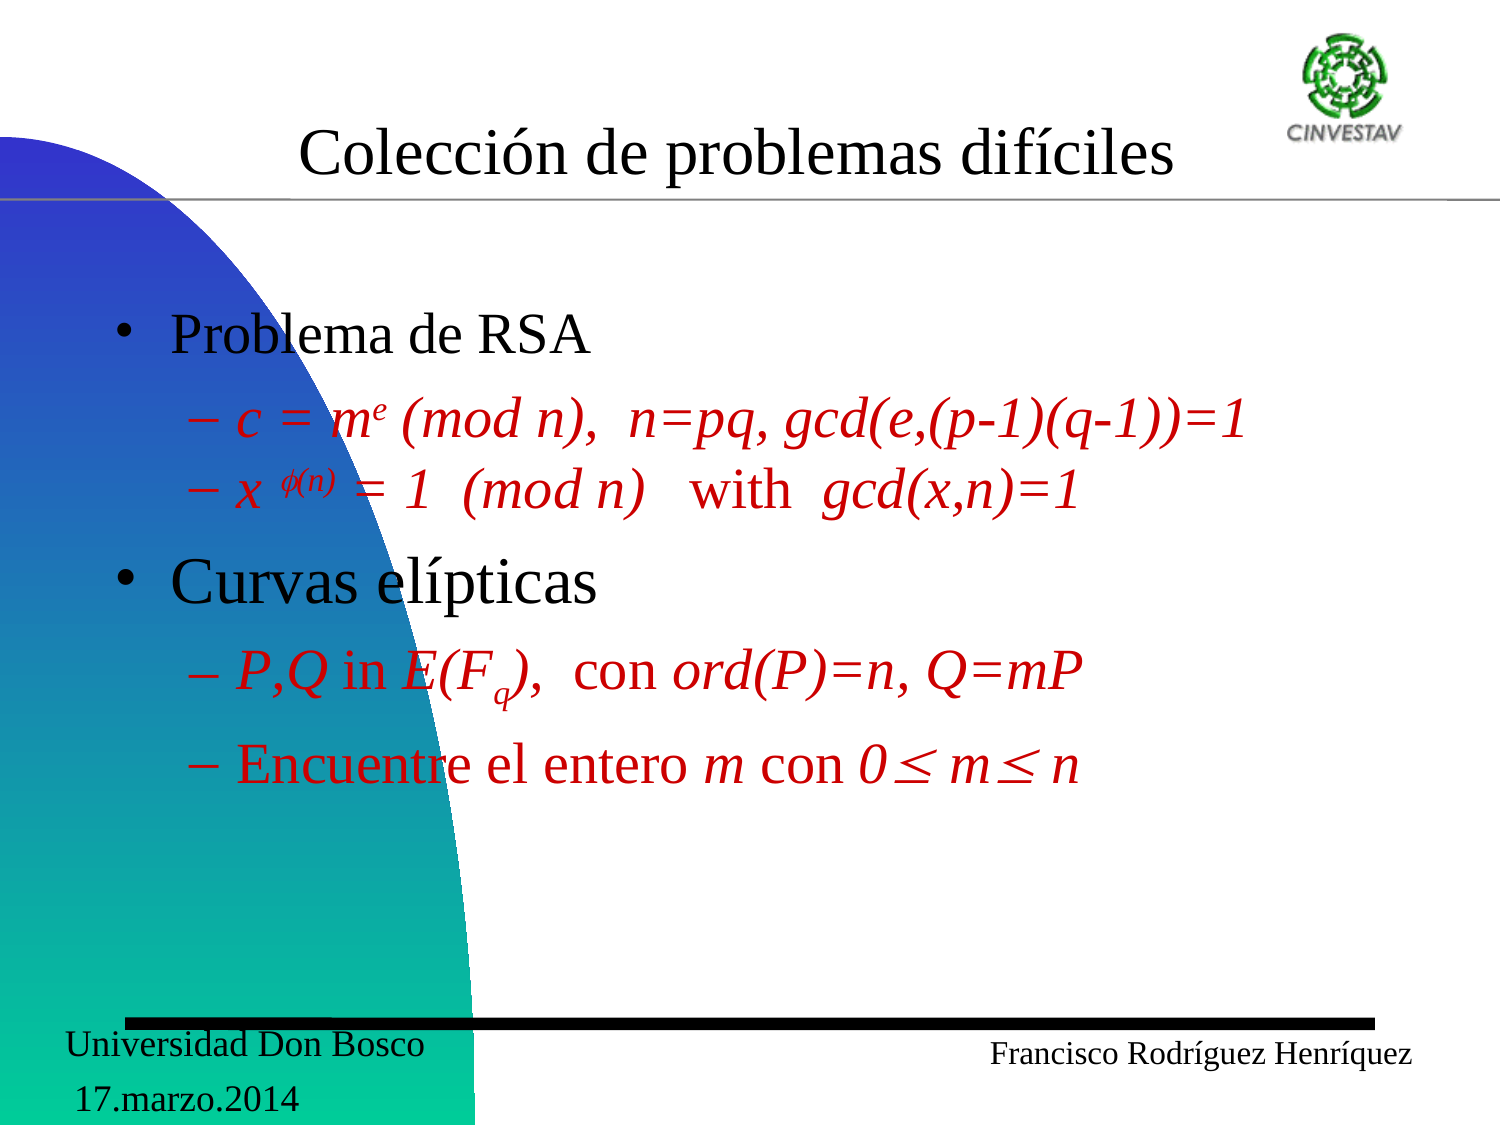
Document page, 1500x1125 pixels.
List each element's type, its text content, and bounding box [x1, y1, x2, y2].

text_box Problema de RSA c = me (mod n), n=pq, gcd(e,(p-1)(q-1))=1 x(n) = 1 (mod n) with gcd(x,n)=1 Curvas elípticas P,Q in E(Fq), con ord(P)=n, Q=mP Encuentre el entero m con 0 m n [99, 288, 1363, 963]
text_box Colección de problemas difíciles [99, 99, 1376, 288]
